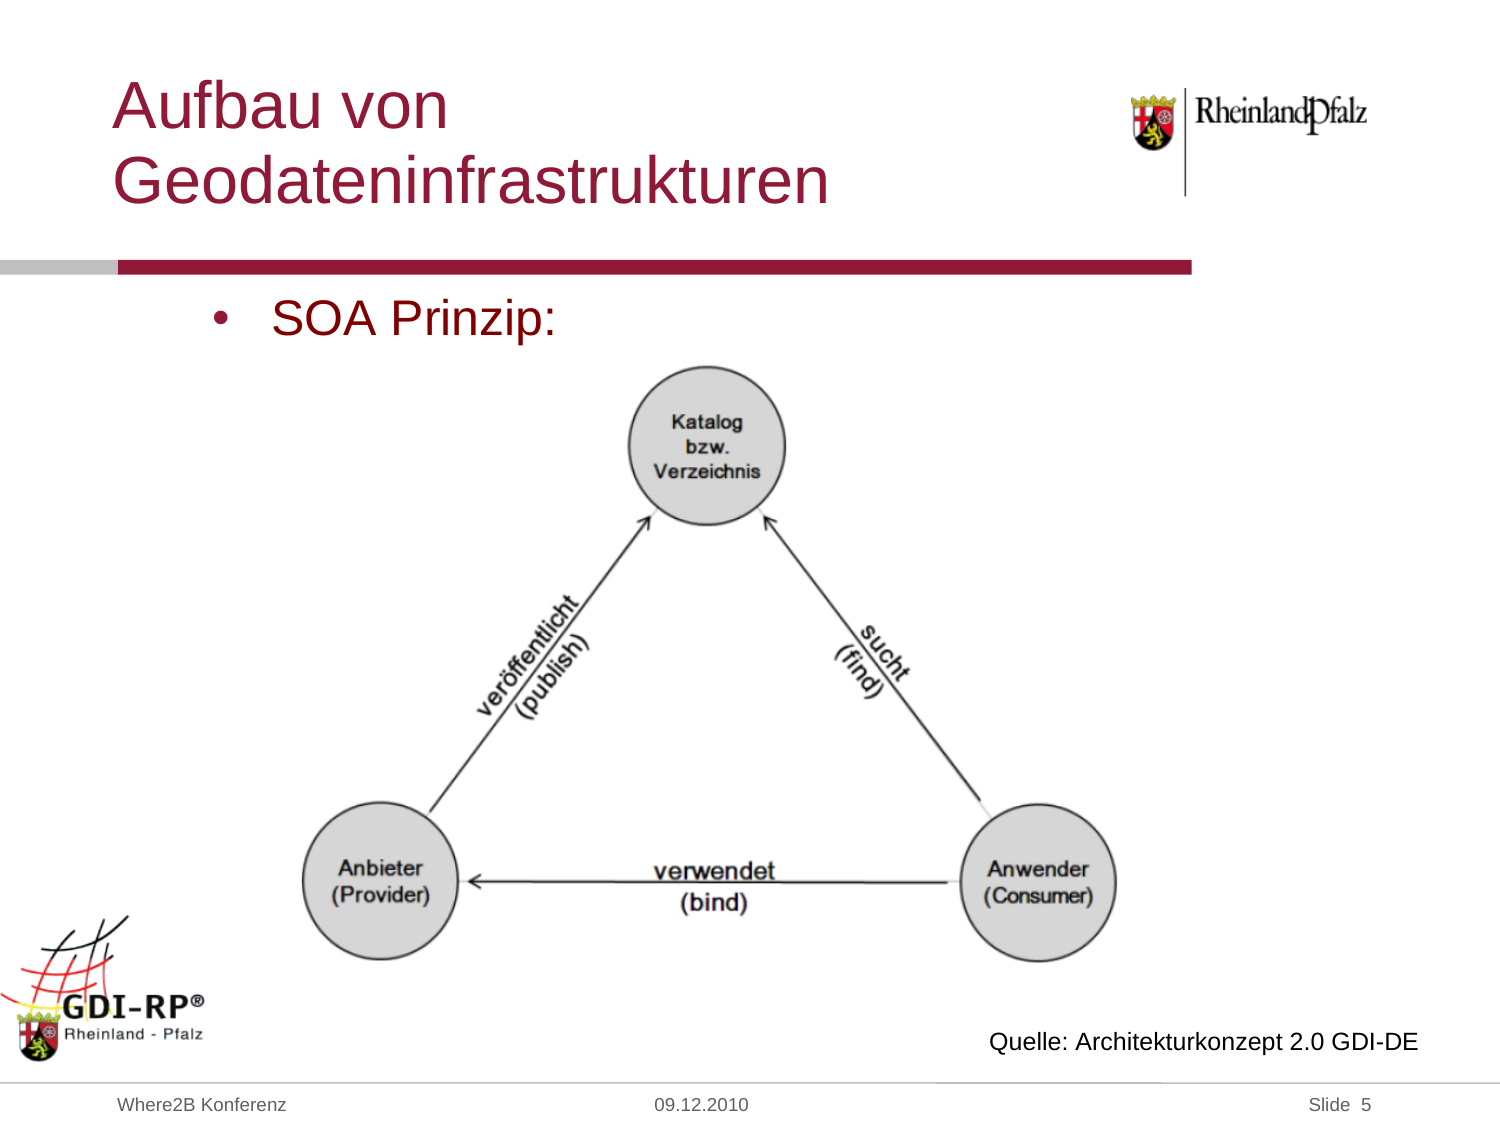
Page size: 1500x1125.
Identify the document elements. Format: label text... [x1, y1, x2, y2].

picture [295, 354, 1123, 975]
picture [1131, 88, 1447, 198]
text_box Quelle: Architekturkonzept 2.0 GDI-DE [974, 1018, 1435, 1063]
title Aufbau von Geodateninfrastrukturen [112, 63, 1071, 224]
picture [0, 915, 207, 1063]
list SOA Prinzip: [212, 295, 1477, 506]
